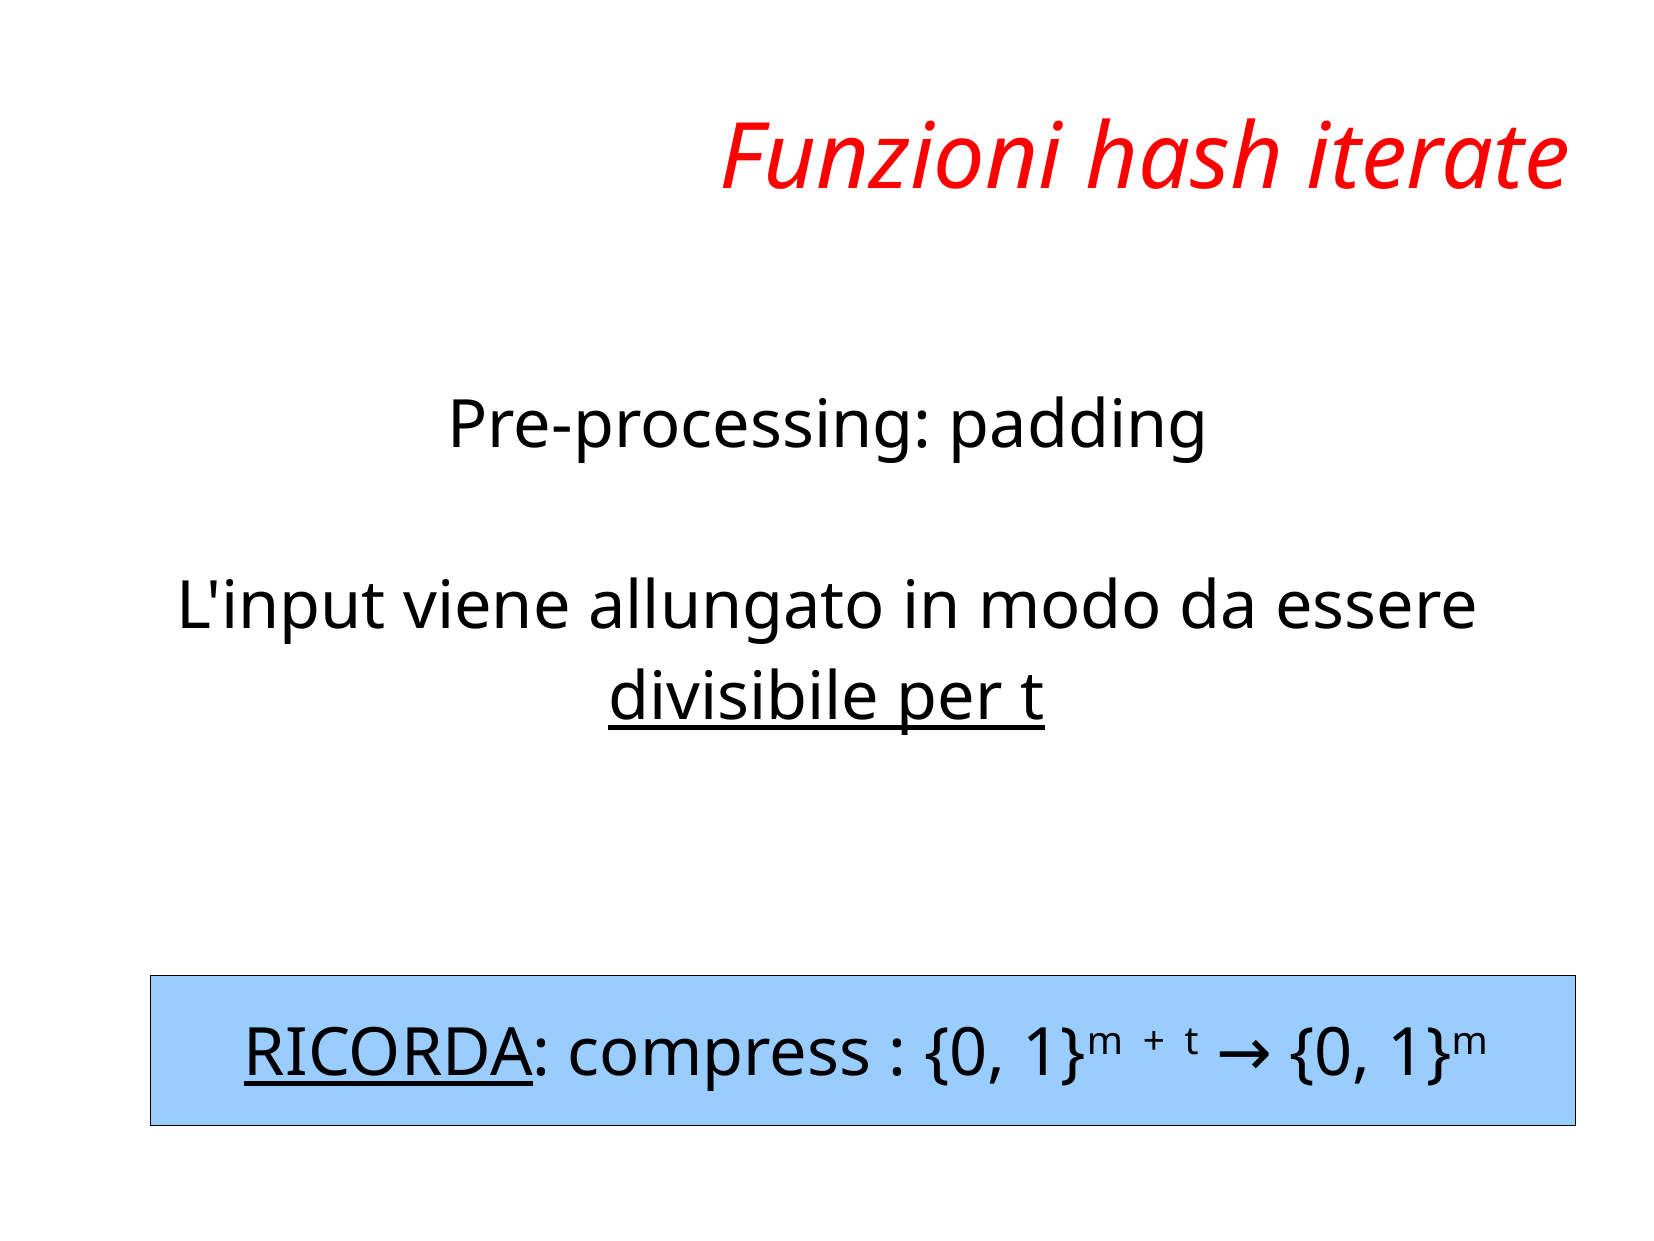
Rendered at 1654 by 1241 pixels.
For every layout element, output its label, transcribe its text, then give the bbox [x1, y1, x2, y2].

title Funzioni hash iterate [82, 49, 1571, 257]
text_box RICORDA: compress : {0, 1}m + t → {0, 1}m [82, 975, 1576, 1126]
subtitle Pre-processing: padding L'input viene allungato in modo da essere divisibile per t [82, 290, 1501, 826]
